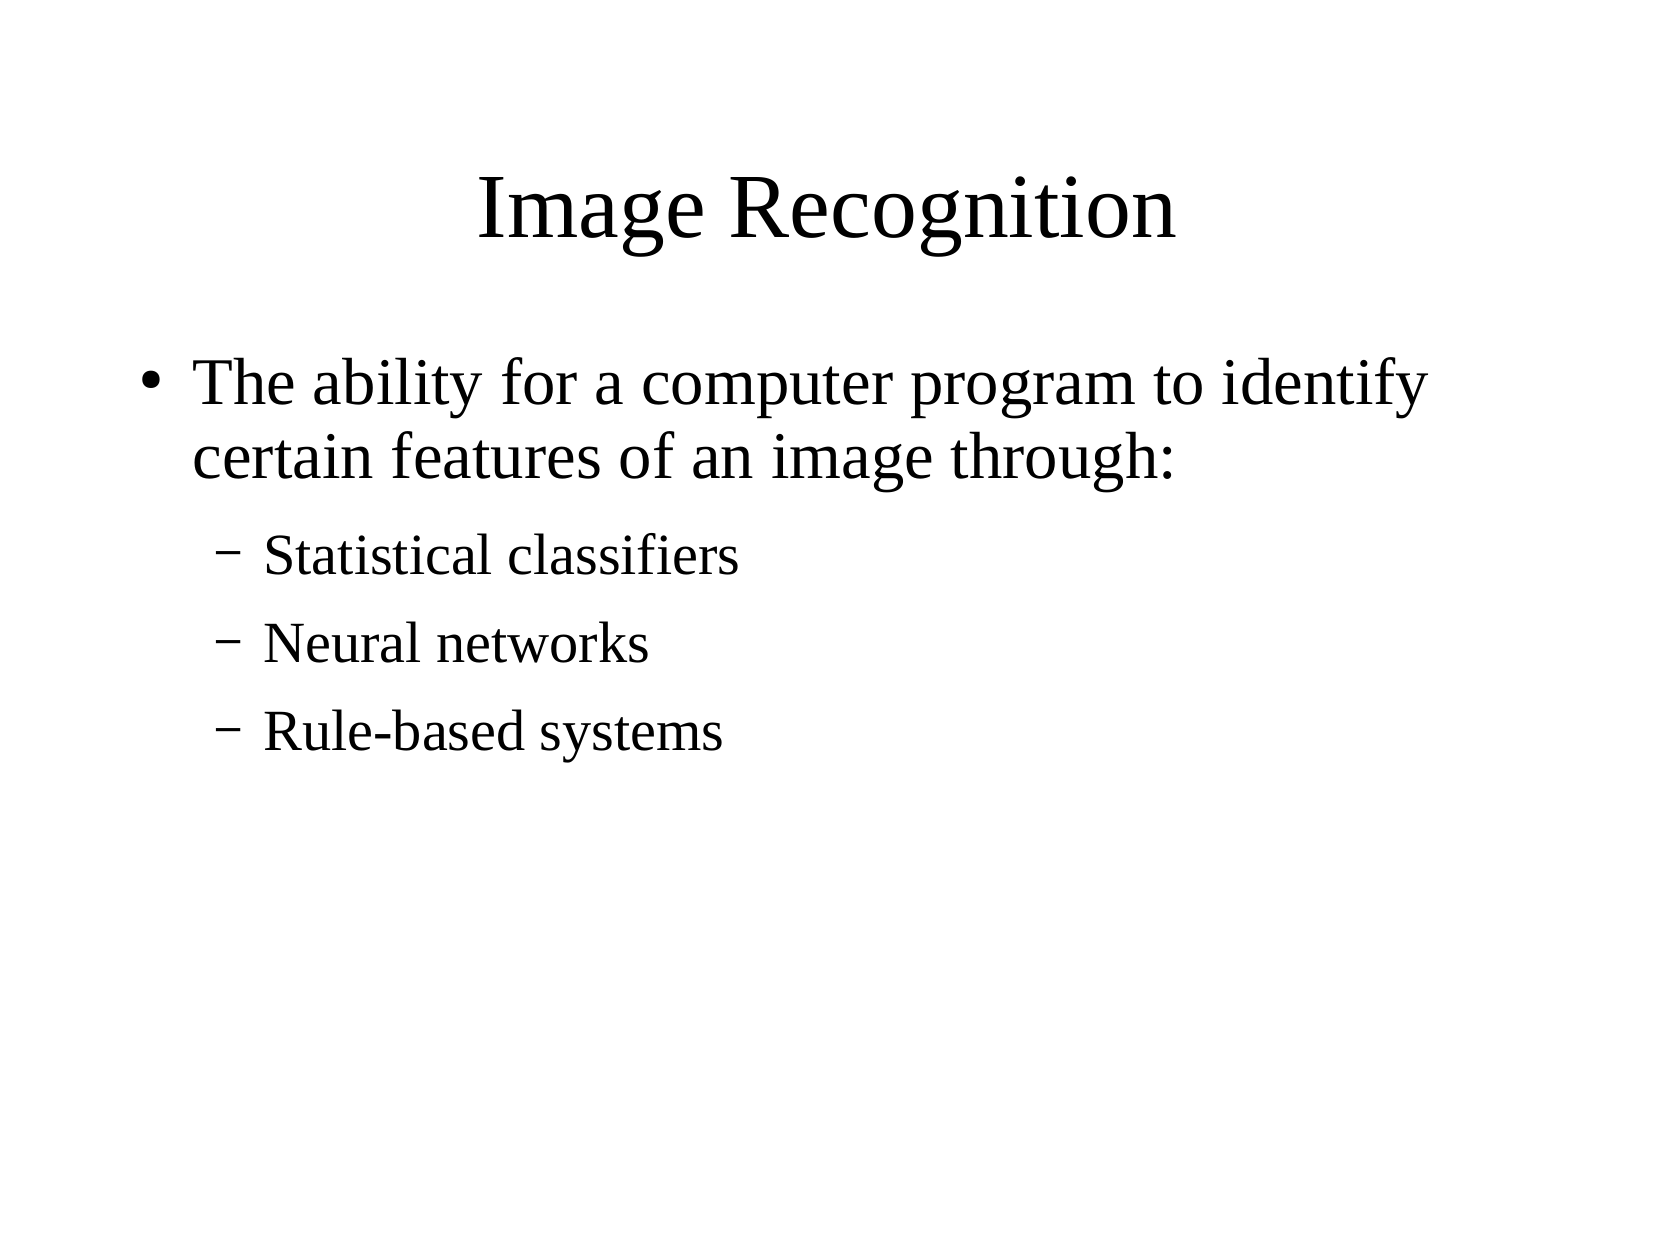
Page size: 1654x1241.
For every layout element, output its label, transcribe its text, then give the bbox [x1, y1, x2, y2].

title Image Recognition [121, 102, 1534, 311]
list The ability for a computer program to identify certain features of an image through: Statistical classifiers Neural networks Rule-based systems [121, 344, 1534, 1127]
